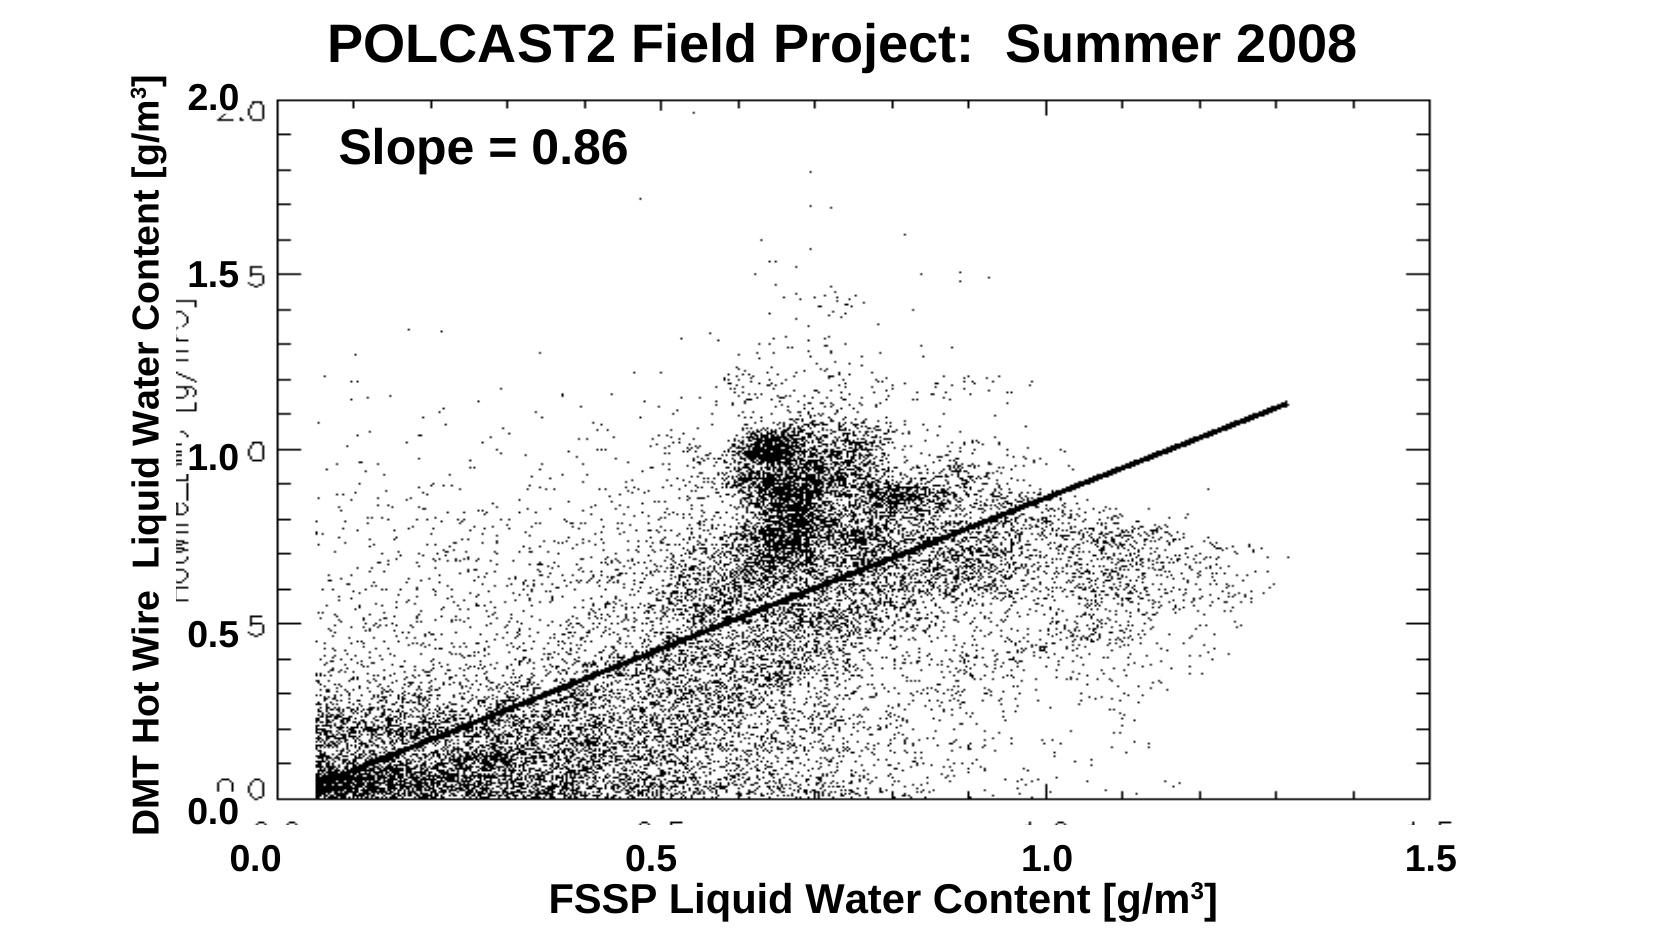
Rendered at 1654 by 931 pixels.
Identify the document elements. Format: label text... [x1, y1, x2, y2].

text_box 0.5 [595, 838, 708, 876]
text_box POLCAST2 Field Project: Summer 2008 [278, 6, 1408, 82]
text_box Slope = 0.86 [296, 110, 672, 186]
picture [176, 68, 1475, 825]
text_box 0.5 [181, 614, 245, 651]
text_box 1.0 [181, 437, 245, 474]
text_box FSSP Liquid Water Content [g/m3] [339, 868, 1428, 931]
text_box 0.0 [199, 838, 312, 876]
text_box 1.5 [1374, 839, 1488, 876]
text_box 1.0 [990, 838, 1104, 876]
text_box 1.5 [181, 254, 245, 291]
text_box DMT Hot Wire Liquid Water Content [g/m3] [99, 43, 176, 869]
text_box 2.0 [181, 77, 246, 114]
text_box 0.0 [181, 791, 245, 829]
